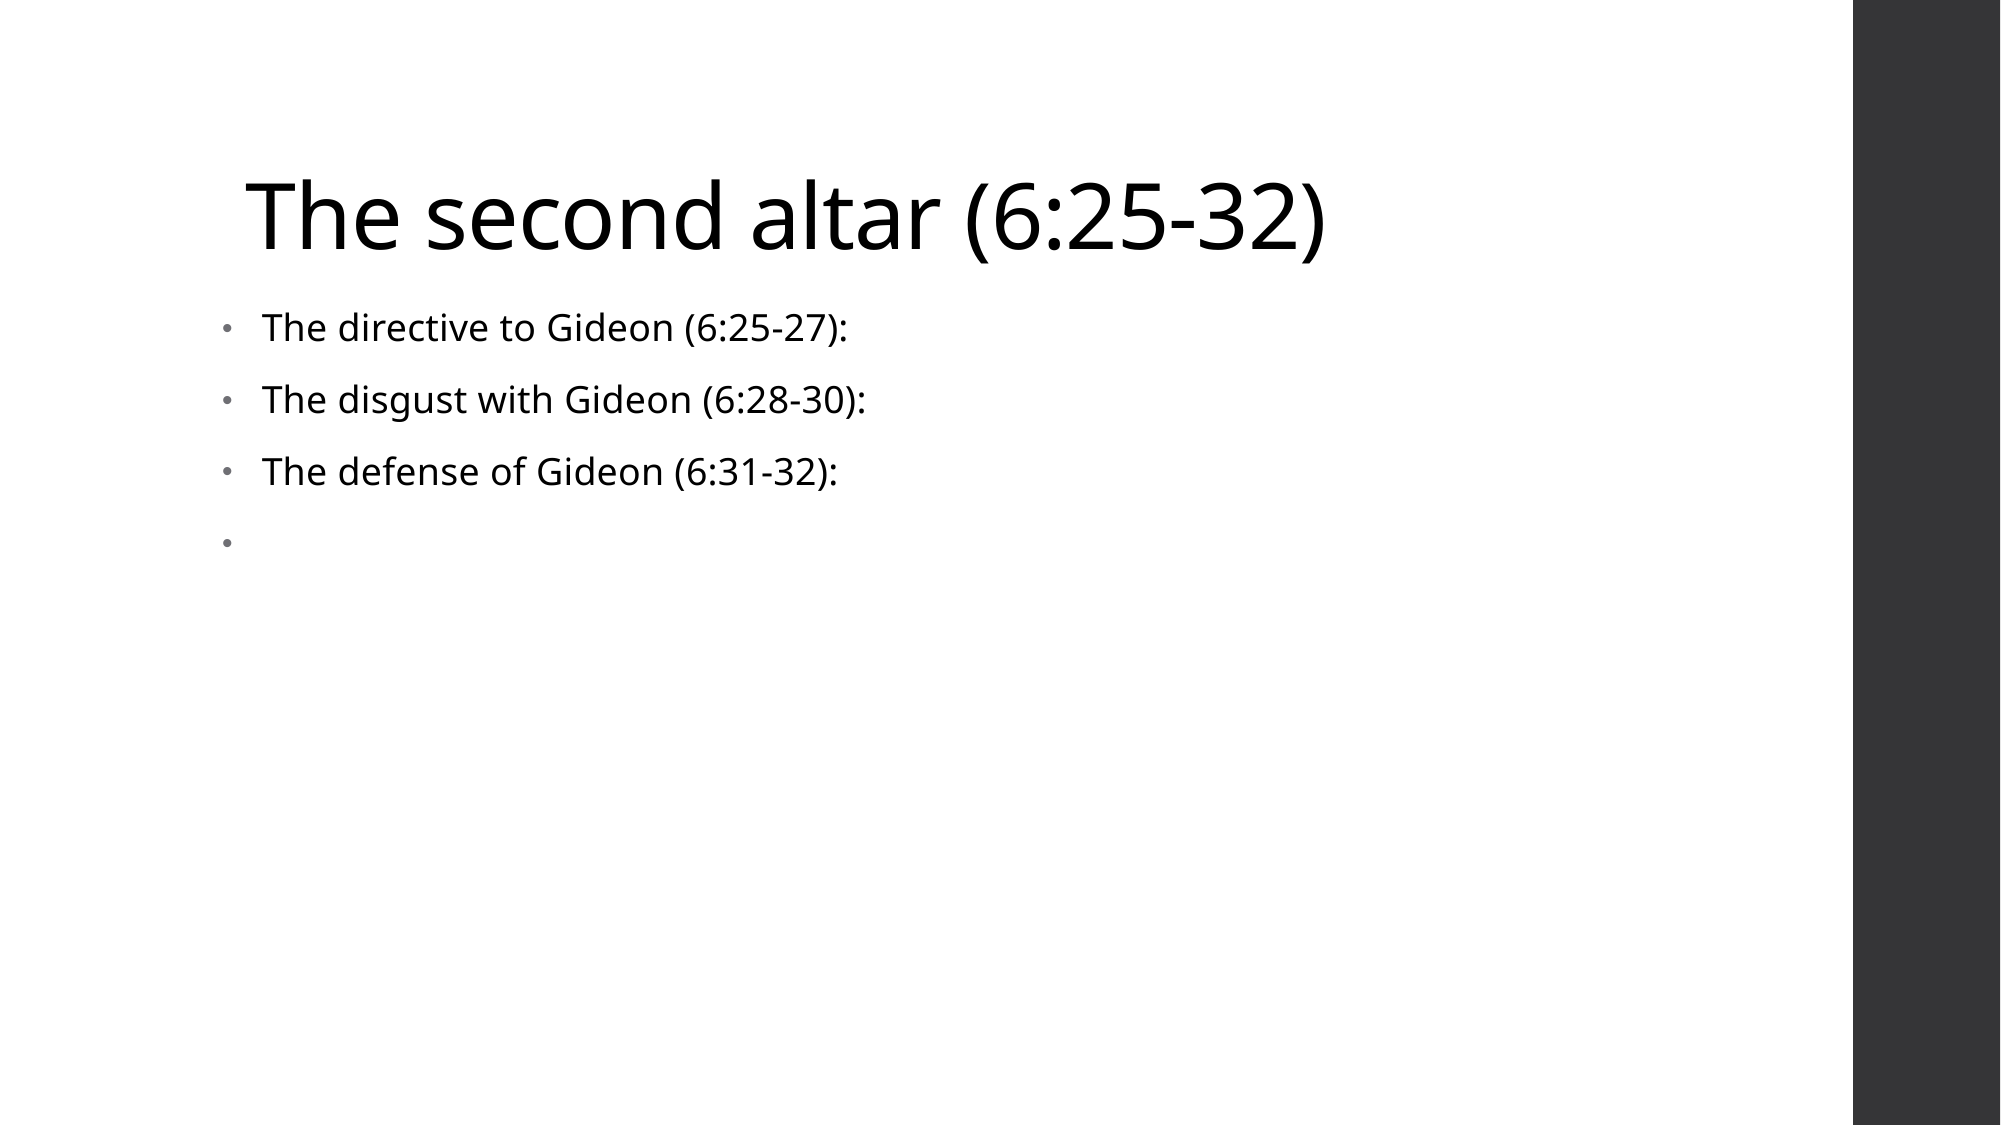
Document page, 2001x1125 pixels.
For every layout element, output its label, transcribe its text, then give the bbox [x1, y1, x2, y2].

title The second altar (6:25-32) [206, 60, 1797, 278]
list The directive to Gideon (6:25-27): The disgust with Gideon (6:28-30): The defense of Gideon (6:31-32): [206, 299, 1617, 1014]
